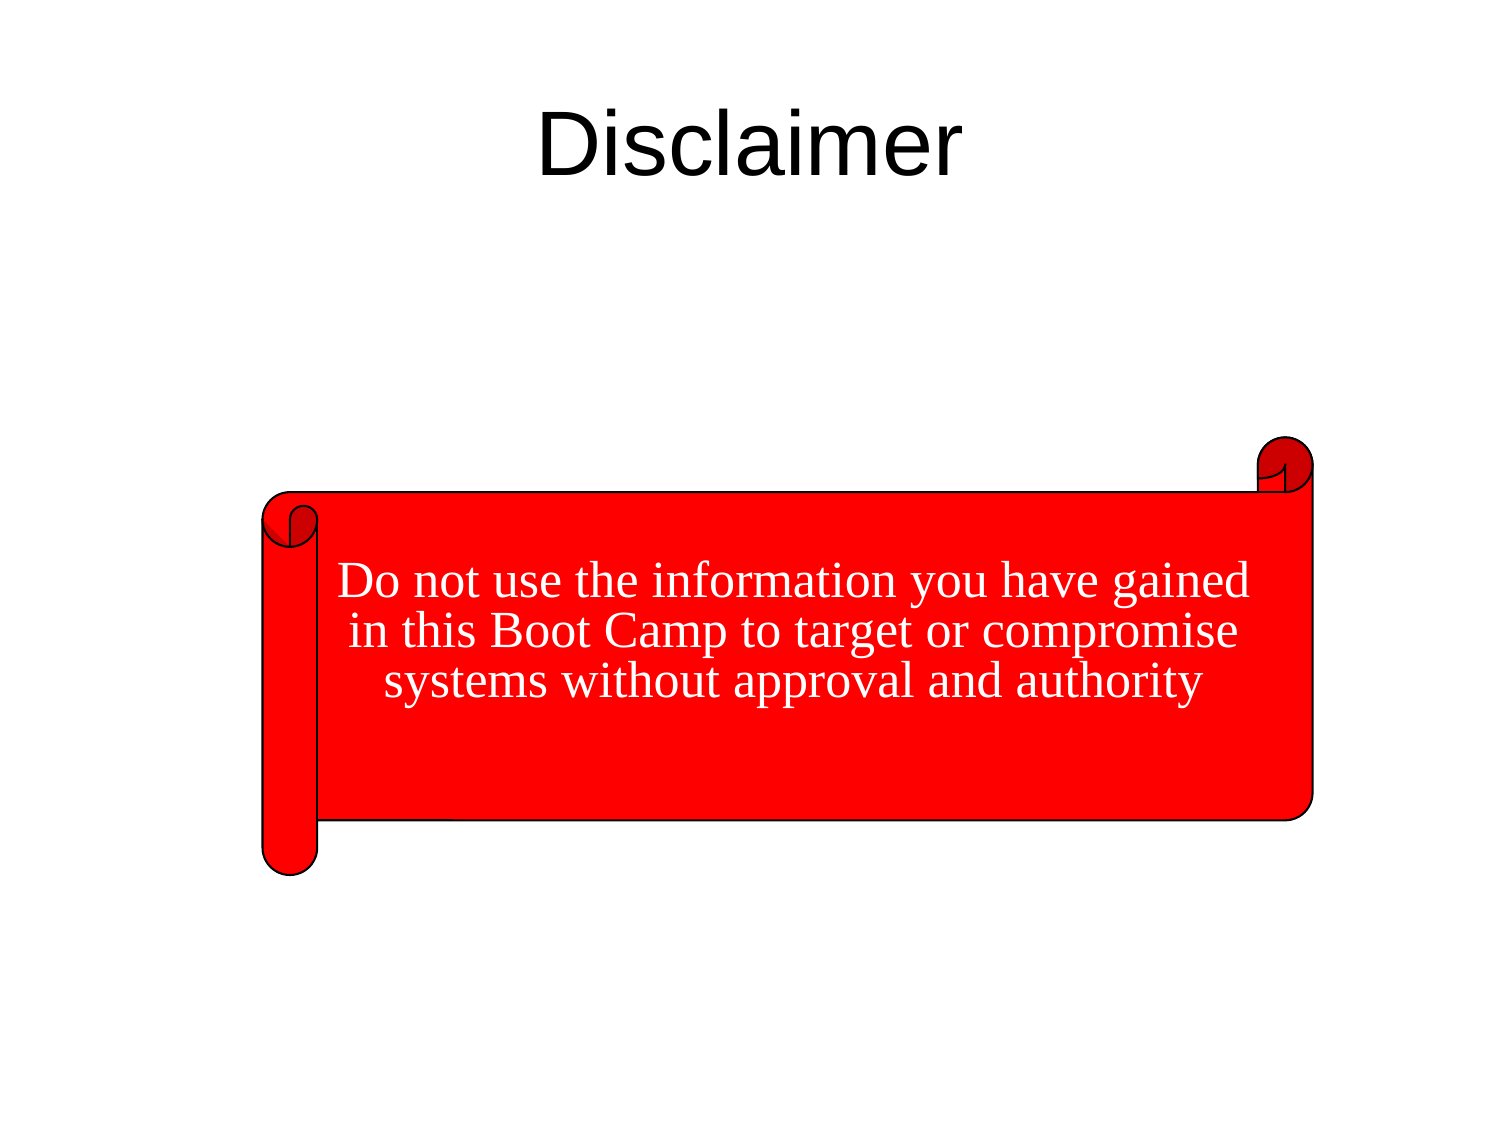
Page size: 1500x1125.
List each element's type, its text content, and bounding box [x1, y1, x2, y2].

text_box [262, 437, 1313, 876]
title Disclaimer [75, 45, 1426, 233]
list Do not use the information you have gained in this Boot Camp to target or compromise systems without approval and authority [312, 549, 1276, 726]
